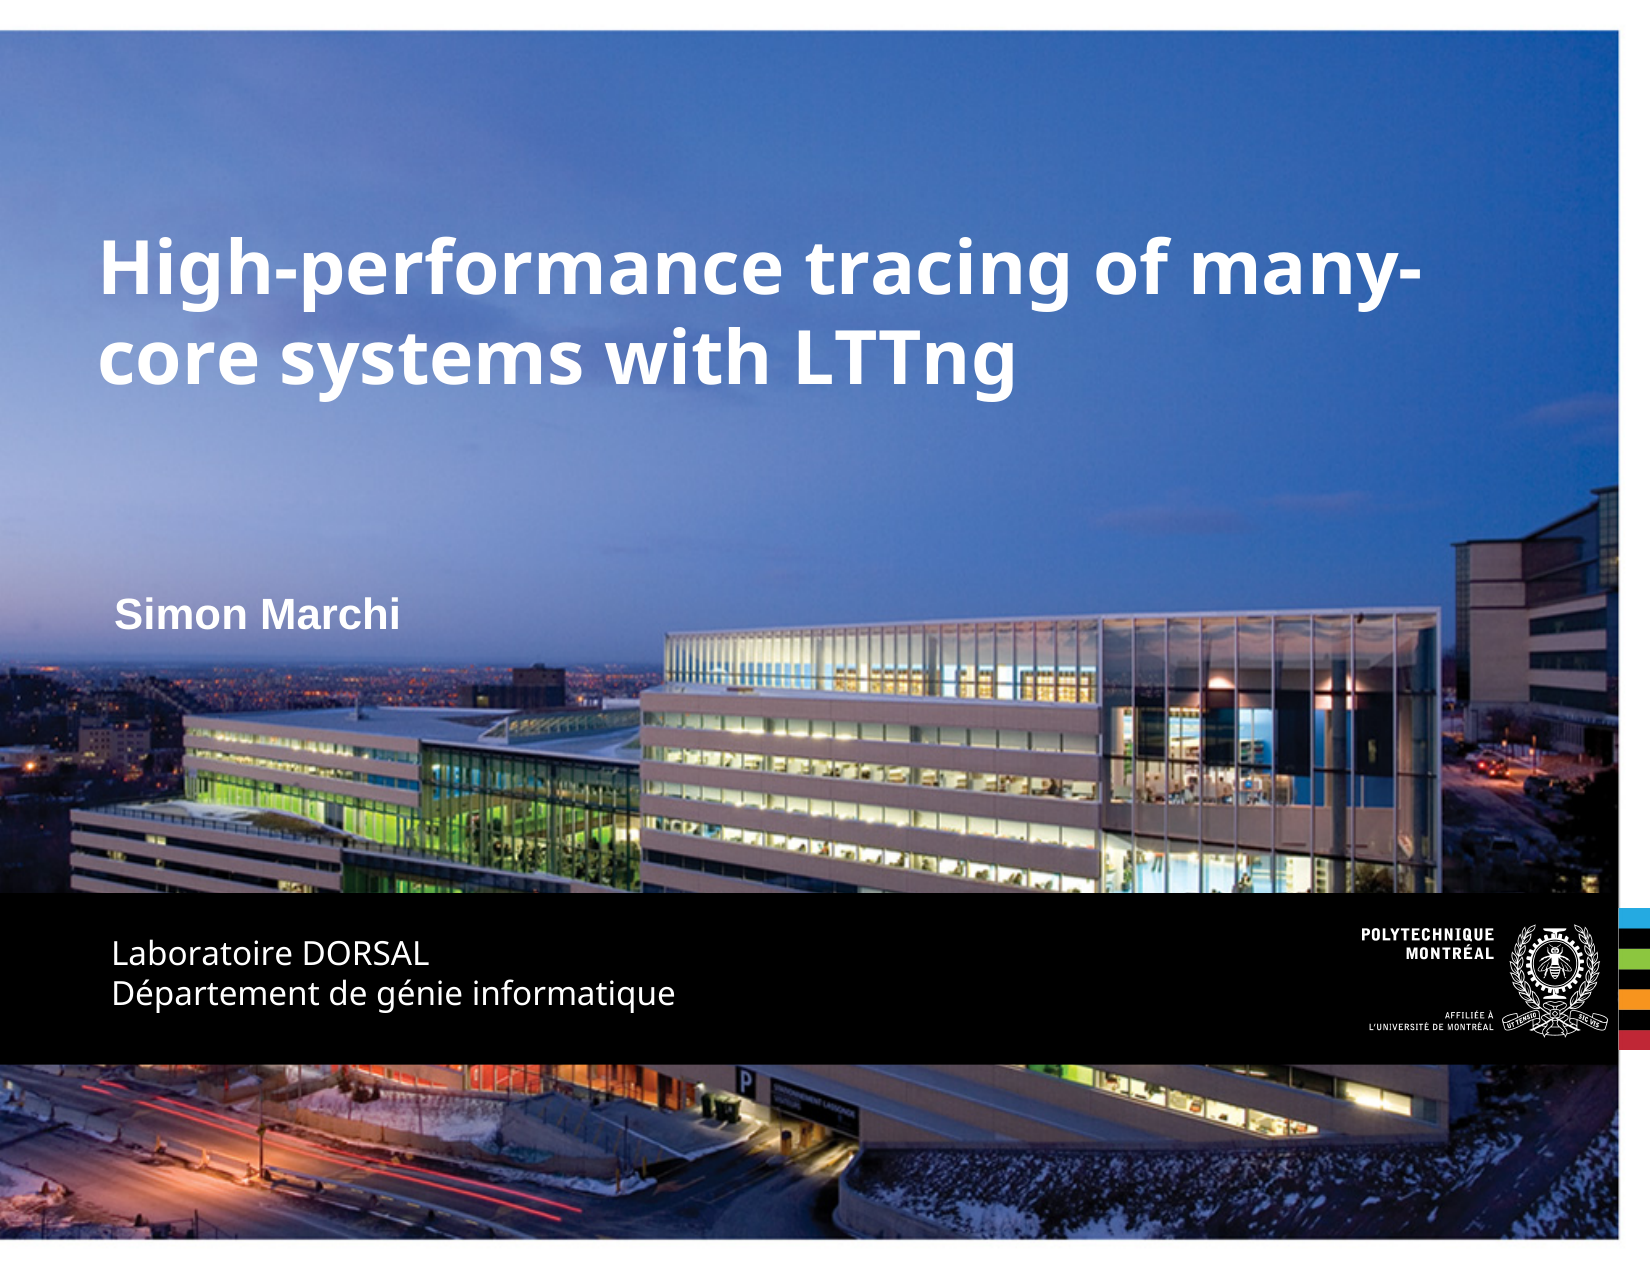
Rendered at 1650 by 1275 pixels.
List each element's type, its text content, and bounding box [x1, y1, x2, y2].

text_box [0, 893, 1618, 1065]
text_box High-performance tracing of many-core systems with LTTng [82, 212, 1441, 408]
picture [0, 0, 1650, 1275]
text_box Simon Marchi [99, 578, 508, 649]
text_box Laboratoire DORSAL Département de génie informatique [96, 925, 1087, 1020]
